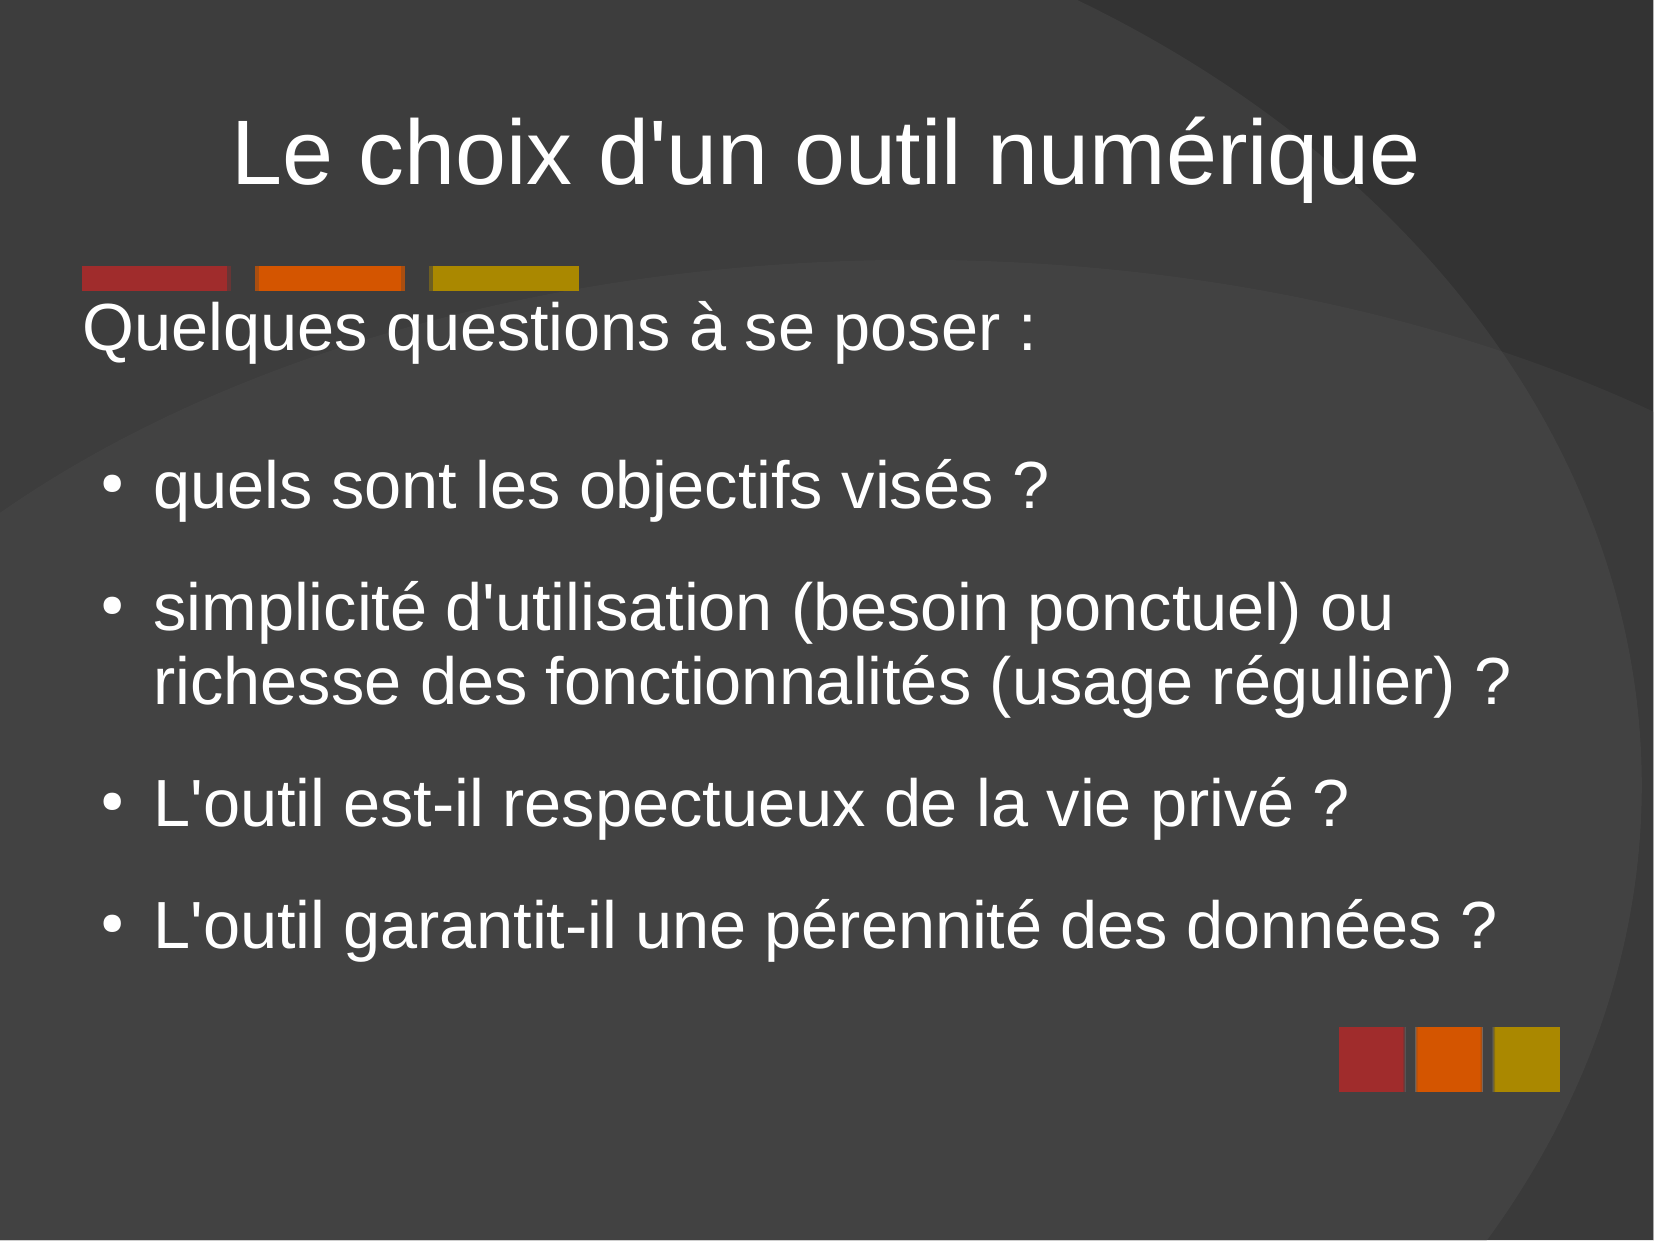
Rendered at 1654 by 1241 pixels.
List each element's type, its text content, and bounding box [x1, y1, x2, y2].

picture [82, 266, 579, 290]
list Quelques questions à se poser : quels sont les objectifs visés ? simplicité d'utilisation (besoin ponctuel) ou richesse des fonctionnalités (usage régulier) ? L'outil est-il respectueux de la vie privé ? L'outil garantit-il une pérennité des données ? [82, 290, 1571, 1087]
title Le choix d'un outil numérique [82, 49, 1571, 257]
picture [1339, 1087, 1560, 1092]
